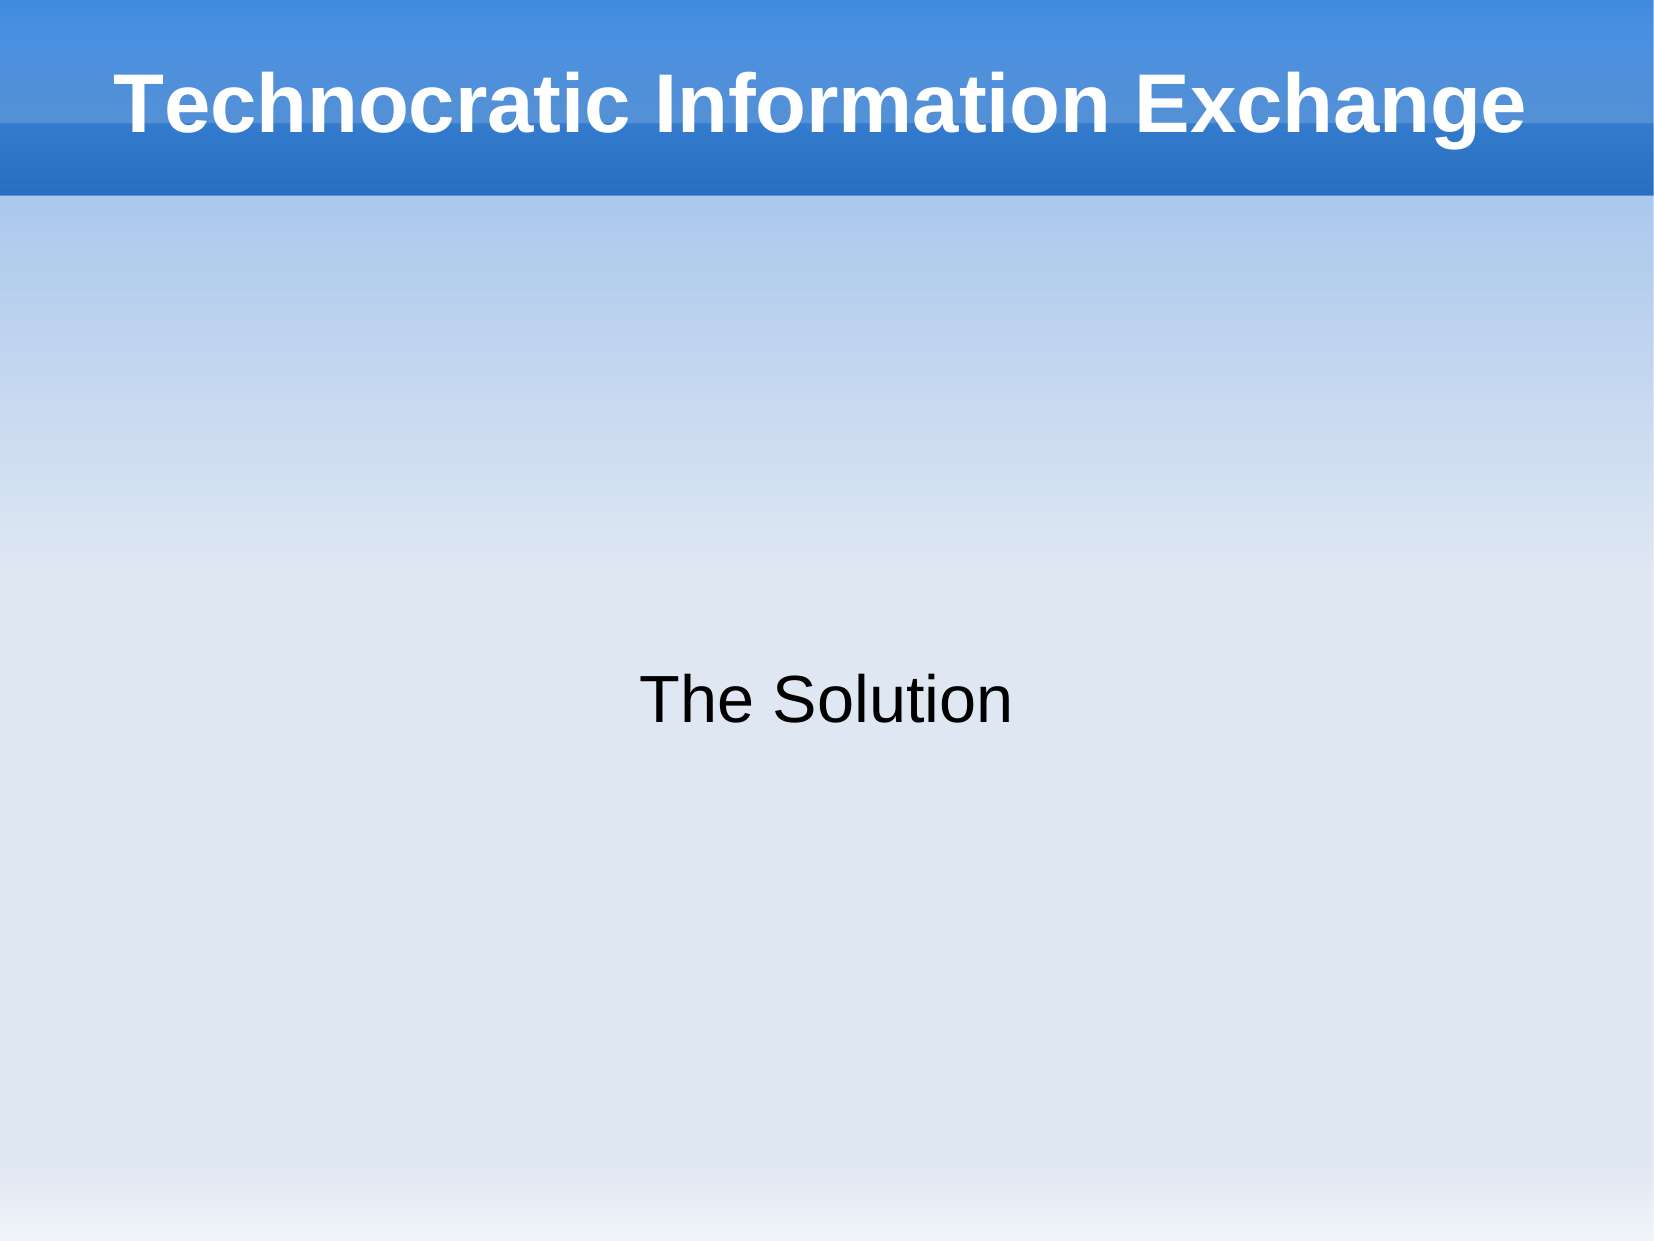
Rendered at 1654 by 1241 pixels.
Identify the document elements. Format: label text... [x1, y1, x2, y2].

picture [0, 0, 1654, 1241]
subtitle The Solution [82, 297, 1571, 1102]
title Technocratic Information Exchange [76, 0, 1565, 208]
